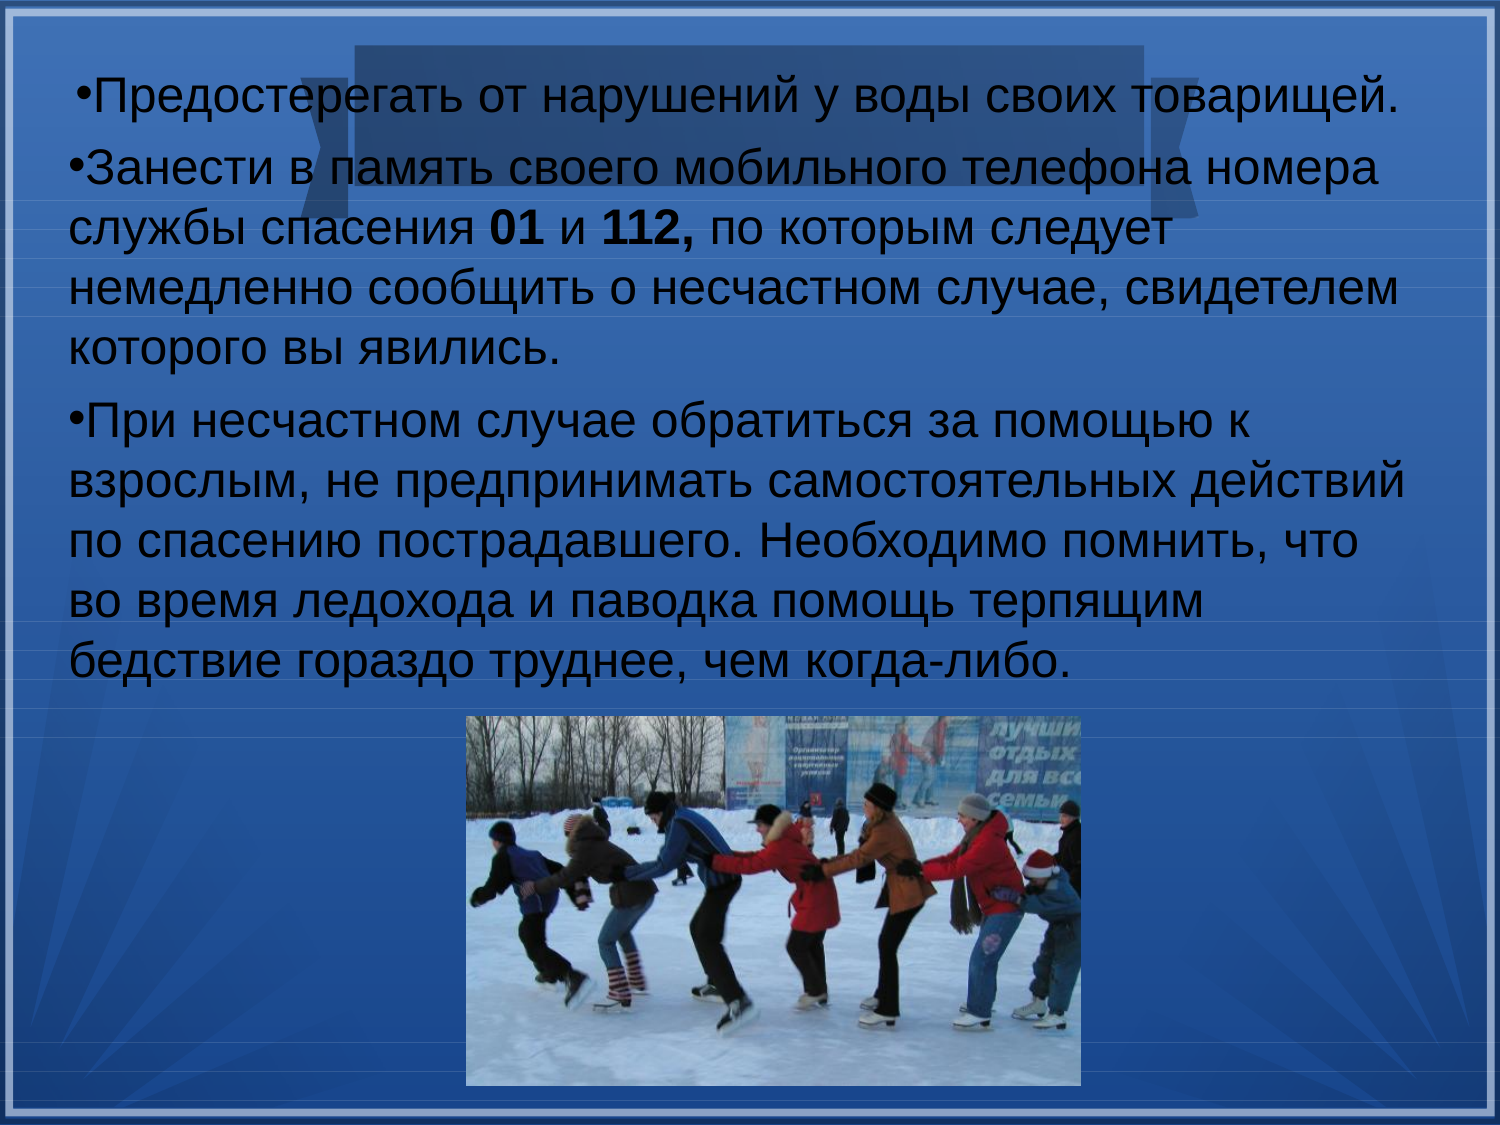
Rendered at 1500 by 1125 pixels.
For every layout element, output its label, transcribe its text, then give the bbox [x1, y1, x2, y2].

subtitle Предостерегать от нарушений у воды своих товарищей. Занести в память своего мобильного телефона номера службы спасения 01 и 112, по которым следует немедленно сообщить о несчастном случае, свидетелем которого вы явились. При несчастном случае обратиться за помощью к взрослым, не предпринимать самостоятельных действий по спасению пострадавшего. Необходимо помнить, что во время ледохода и паводка помощь терпящим бедствие гораздо труднее, чем когда-либо. [53, 54, 1424, 925]
picture [466, 716, 1081, 1086]
